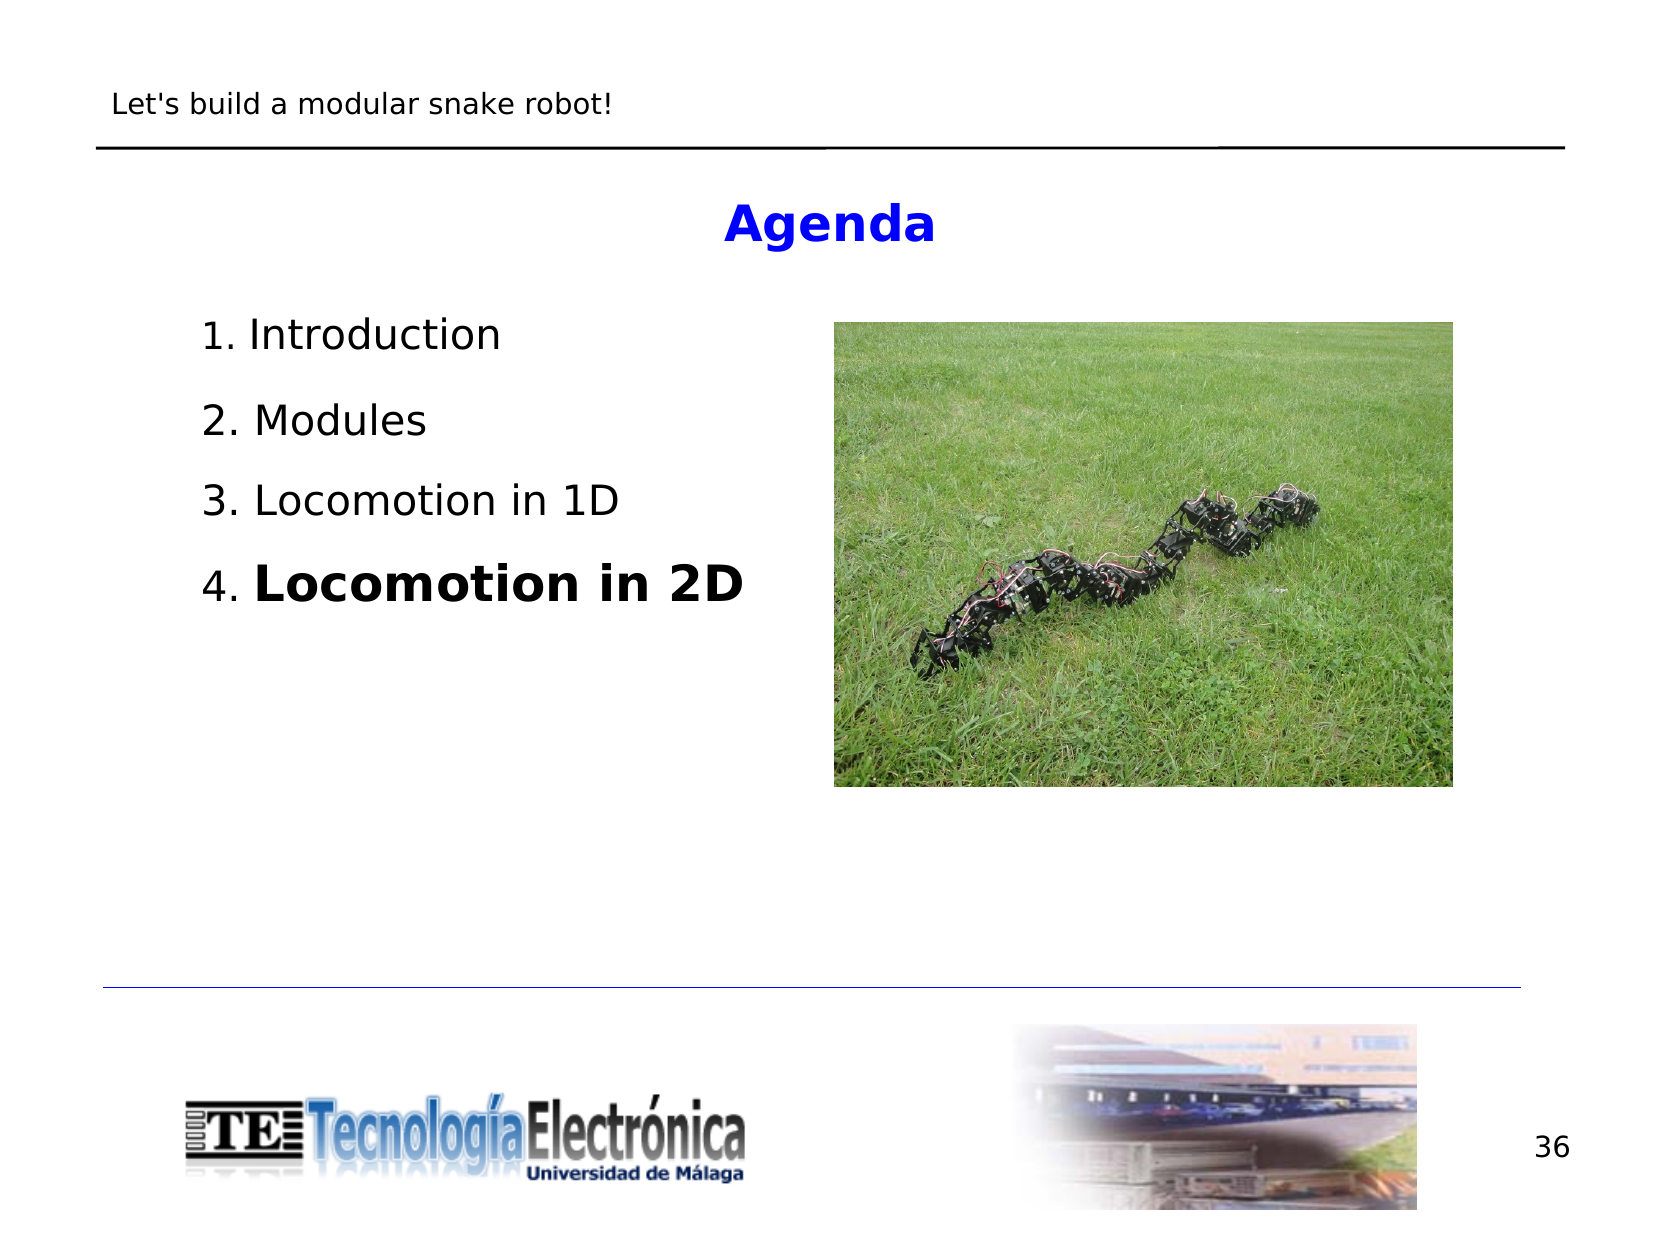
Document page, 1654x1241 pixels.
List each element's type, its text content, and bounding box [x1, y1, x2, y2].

picture [173, 1024, 1417, 1210]
text_box Agenda [709, 187, 953, 261]
text_box Let's build a modular snake robot! [96, 79, 630, 129]
picture [834, 322, 1453, 787]
text_box Introduction Modules Locomotion in 1D Locomotion in 2D [186, 303, 761, 621]
